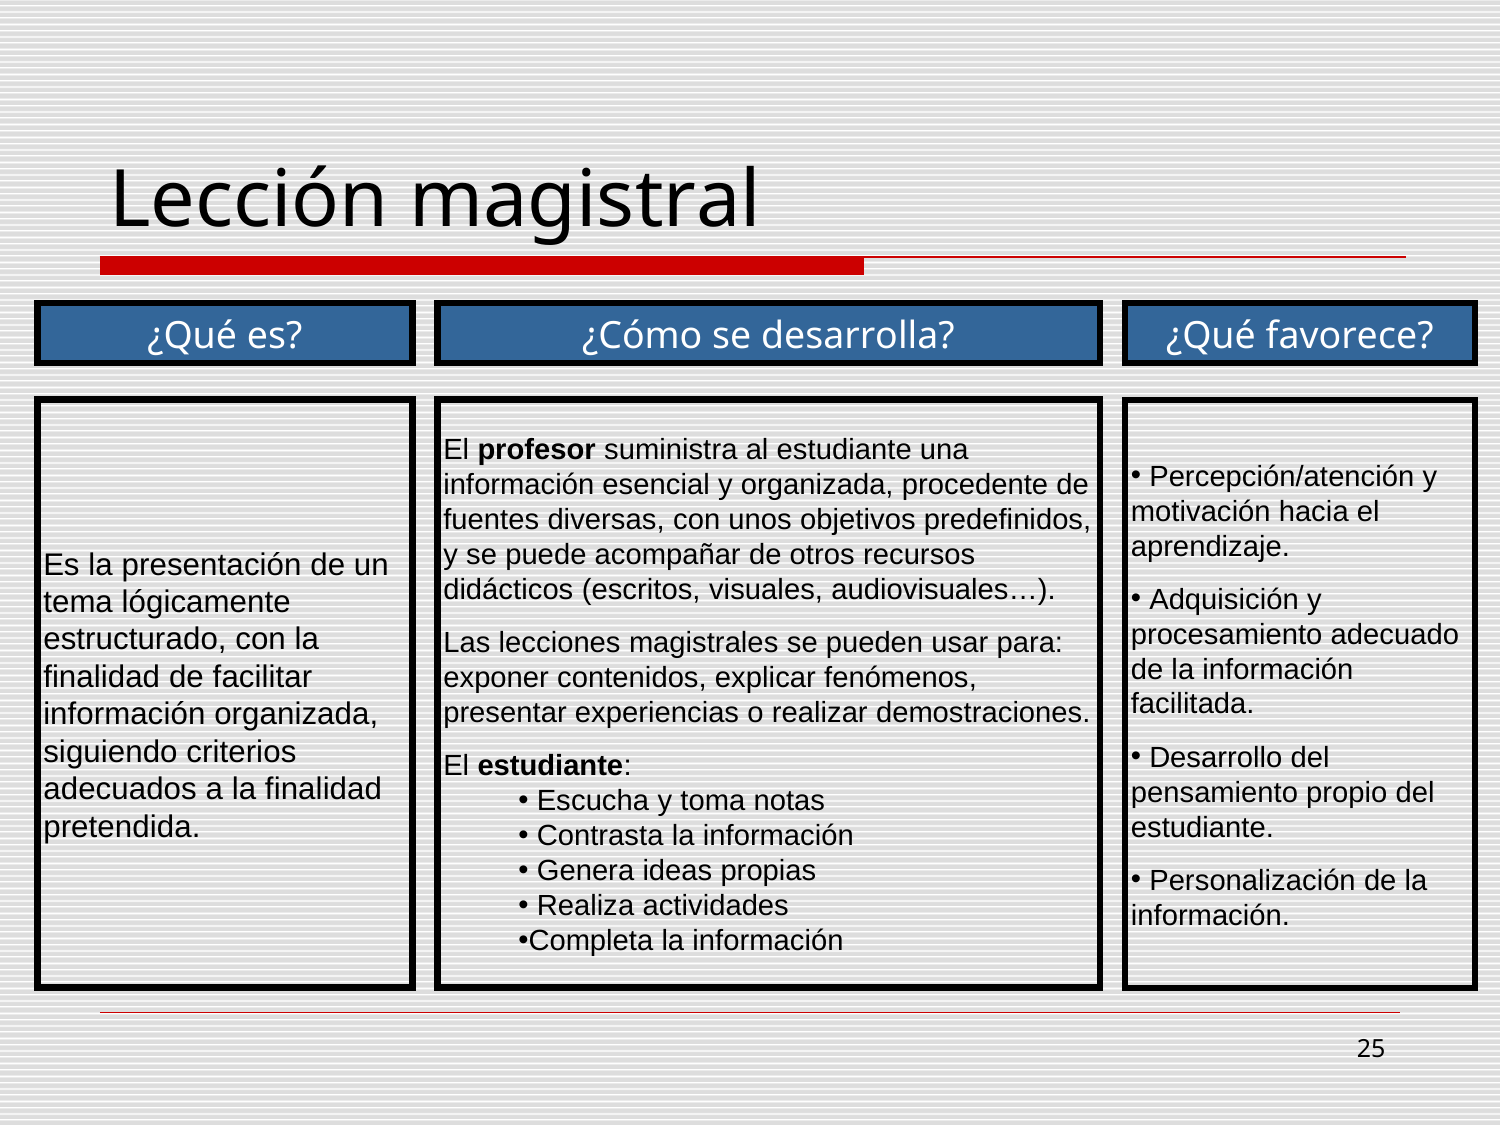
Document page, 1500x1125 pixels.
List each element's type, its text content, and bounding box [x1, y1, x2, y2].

text_box ¿Qué favorece? [1124, 302, 1476, 364]
text_box <número> [1074, 1024, 1401, 1103]
text_box Percepción/atención y motivación hacia el aprendizaje. Adquisición y procesamiento adecuado de la información facilitada. Desarrollo del pensamiento propio del estudiante. Personalización de la información. [1124, 399, 1476, 988]
text_box Es la presentación de un tema lógicamente estructurado, con la finalidad de facilitar información organizada, siguiendo criterios adecuados a la finalidad pretendida. [37, 399, 413, 988]
text_box ¿Cómo se desarrolla? [437, 302, 1101, 364]
picture [0, 0, 1500, 1125]
text_box ¿Qué es? [37, 302, 413, 364]
text_box El profesor suministra al estudiante una información esencial y organizada, procedente de fuentes diversas, con unos objetivos predefinidos, y se puede acompañar de otros recursos didácticos (escritos, visuales, audiovisuales…). Las lecciones magistrales se pueden usar para: exponer contenidos, explicar fenómenos, presentar experiencias o realizar demostraciones. El estudiante: Escucha y toma notas Contrasta la información Genera ideas propias Realiza actividades Completa la información [437, 399, 1101, 988]
title Lección magistral [94, 49, 1407, 250]
